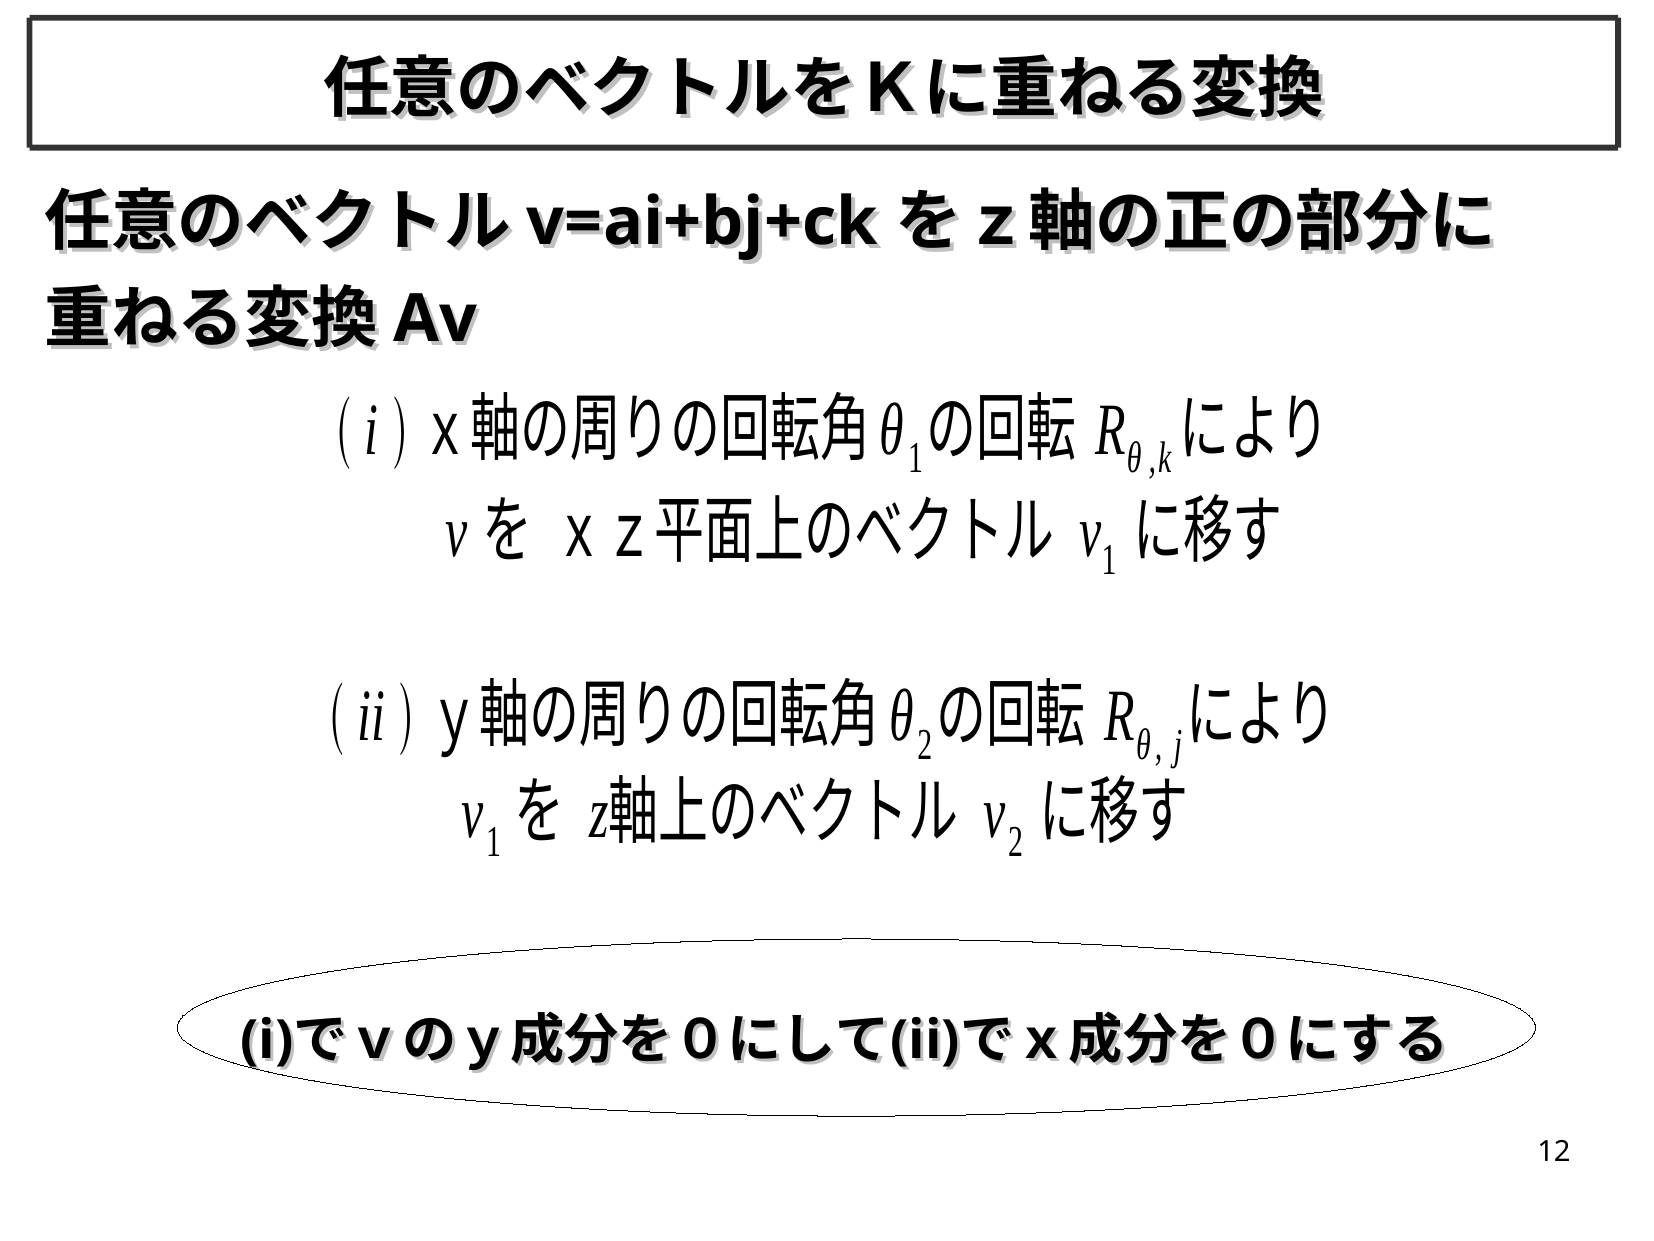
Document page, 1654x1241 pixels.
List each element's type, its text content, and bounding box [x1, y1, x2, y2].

text_box 任意のベクトル v=ai+bj+ck をｚ軸の正の部分に 重ねる変換 Av [29, 159, 1508, 322]
text_box (i)でｖのｙ成分を０にして(ii)でｘ成分を０にする [225, 988, 1654, 1077]
chart [307, 389, 1350, 868]
text_box 任意のベクトルをＫに重ねる変換 [29, 17, 1619, 148]
